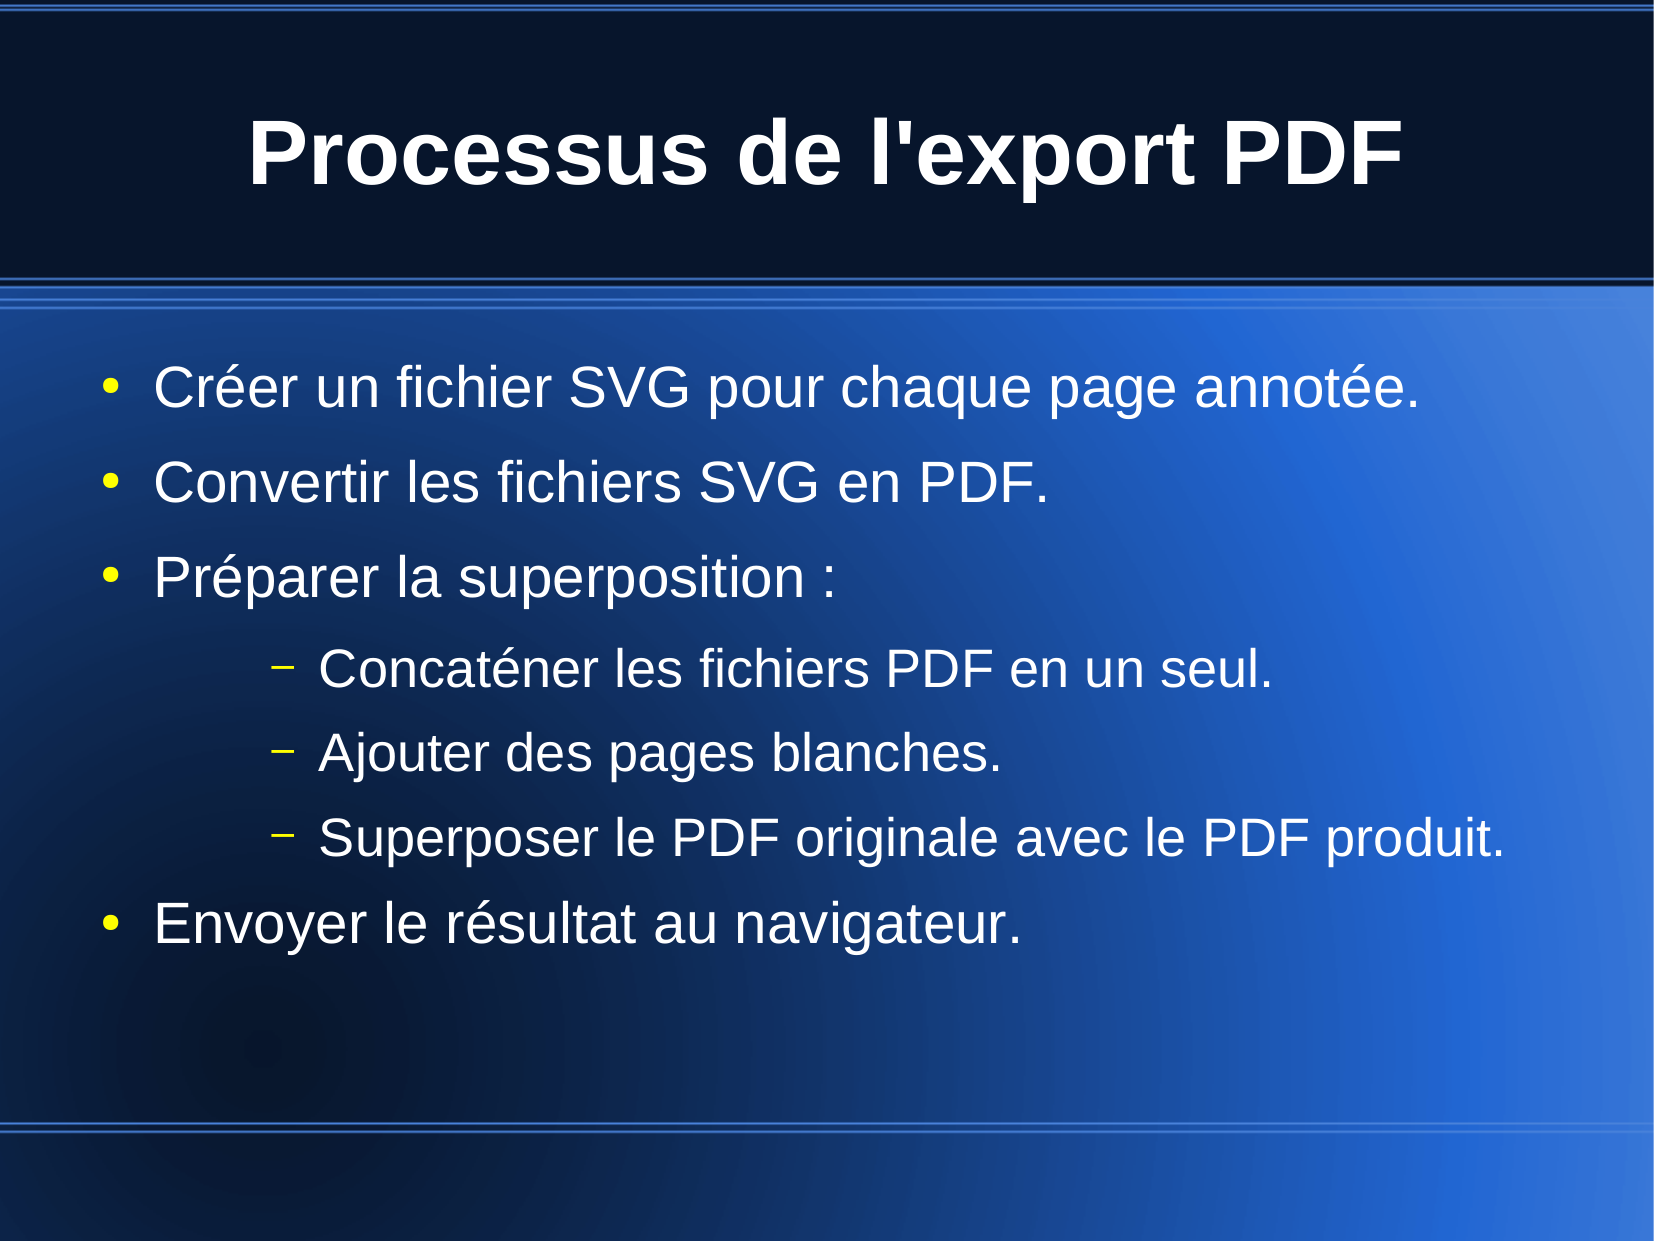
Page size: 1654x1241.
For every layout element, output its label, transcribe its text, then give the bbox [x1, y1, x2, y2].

title Processus de l'export PDF [82, 49, 1571, 257]
picture [0, 0, 1654, 1241]
list Créer un fichier SVG pour chaque page annotée. Convertir les fichiers SVG en PDF. Préparer la superposition : Concaténer les fichiers PDF en un seul. Ajouter des pages blanches. Superposer le PDF originale avec le PDF produit. Envoyer le résultat au navigateur. [82, 355, 1571, 1075]
